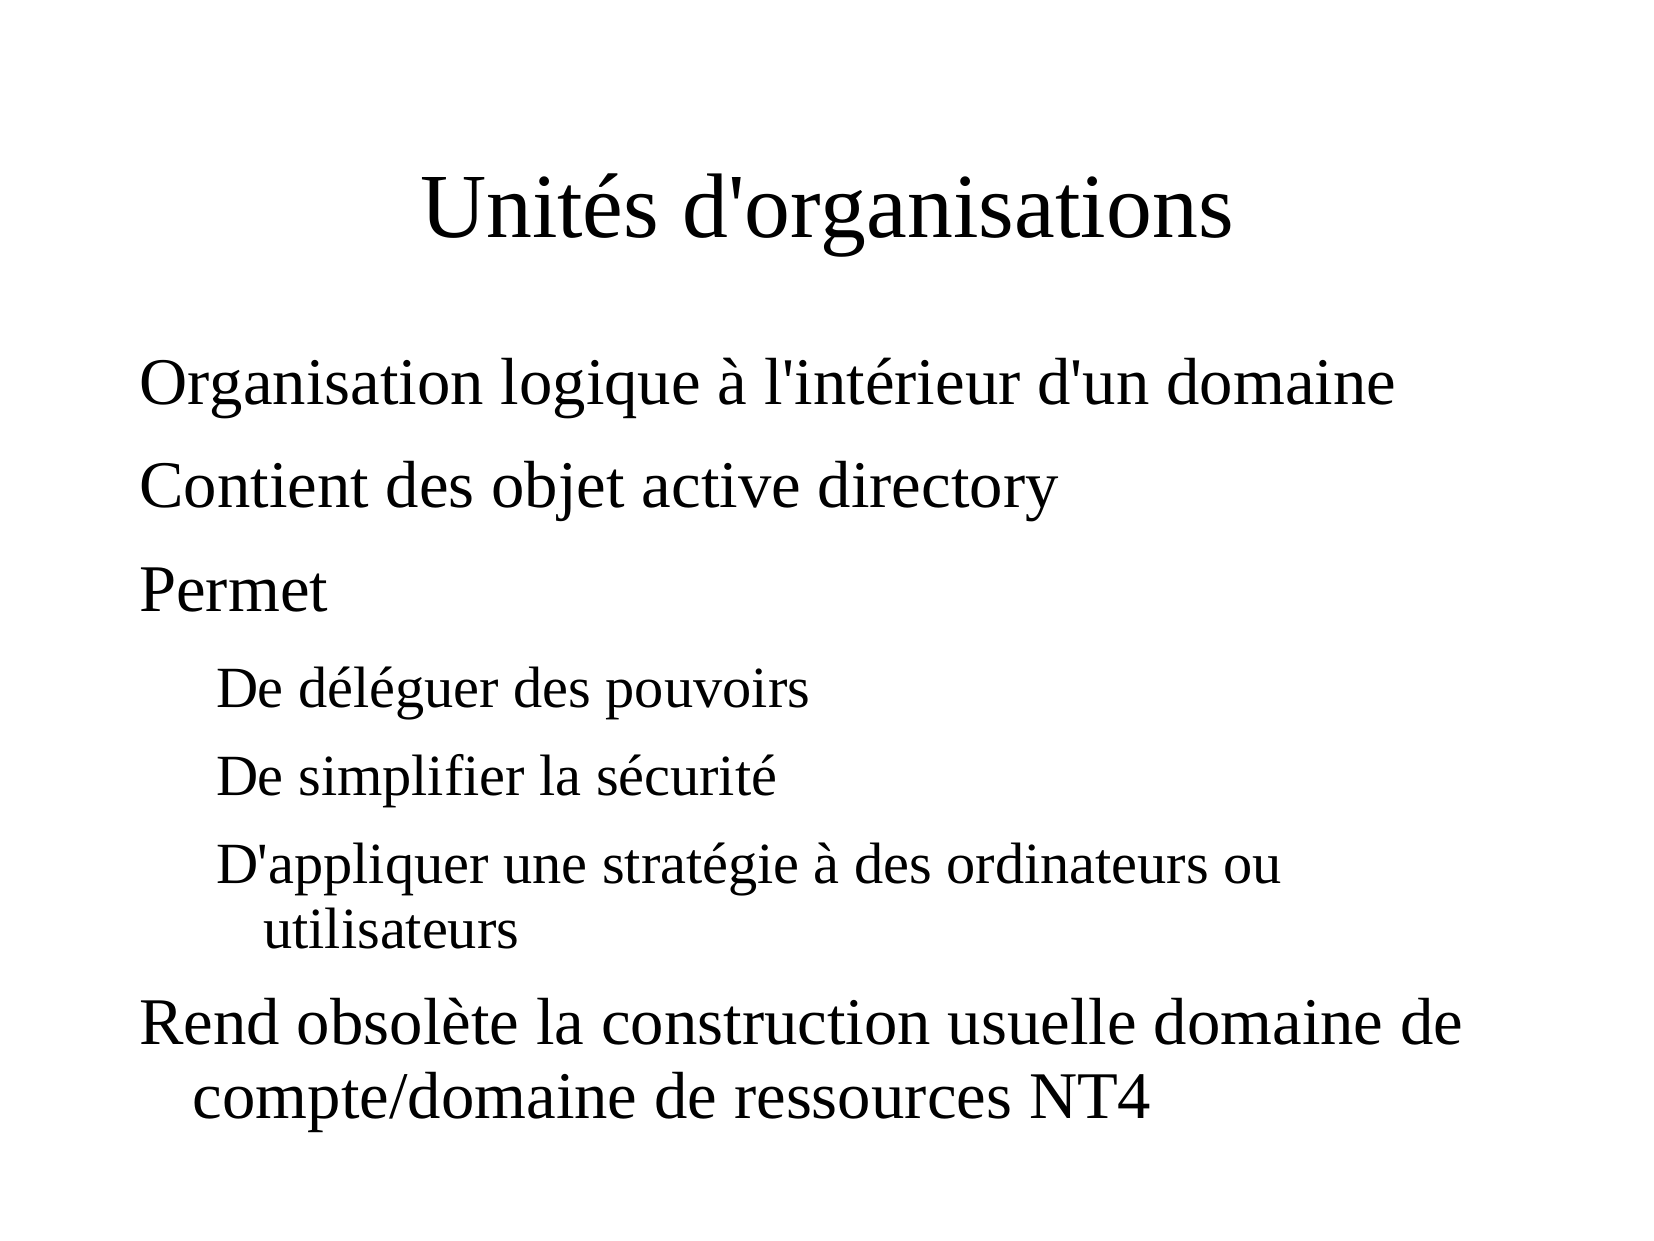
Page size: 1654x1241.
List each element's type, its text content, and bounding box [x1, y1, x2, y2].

title Unités d'organisations [121, 102, 1534, 311]
list Organisation logique à l'intérieur d'un domaine Contient des objet active directory Permet De déléguer des pouvoirs De simplifier la sécurité D'appliquer une stratégie à des ordinateurs ou utilisateurs Rend obsolète la construction usuelle domaine de compte/domaine de ressources NT4 [121, 344, 1534, 1150]
